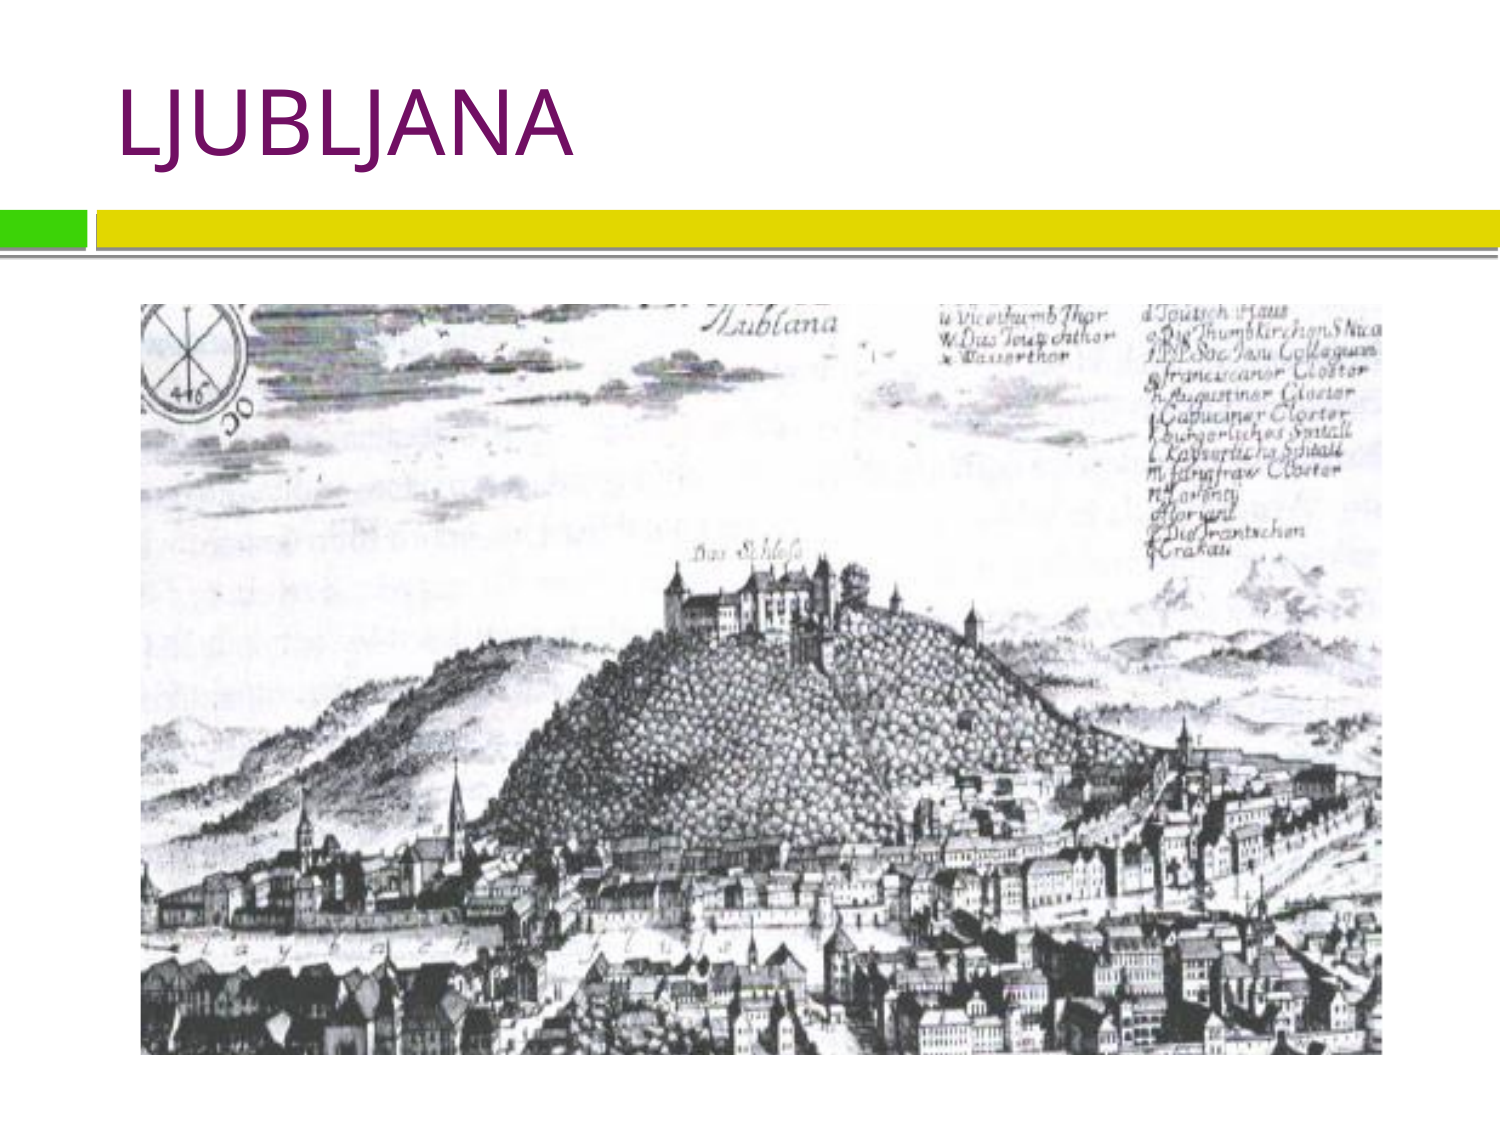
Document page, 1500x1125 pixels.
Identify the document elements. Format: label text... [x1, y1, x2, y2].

picture [140, 304, 1385, 1055]
title LJUBLJANA [99, 37, 1438, 200]
